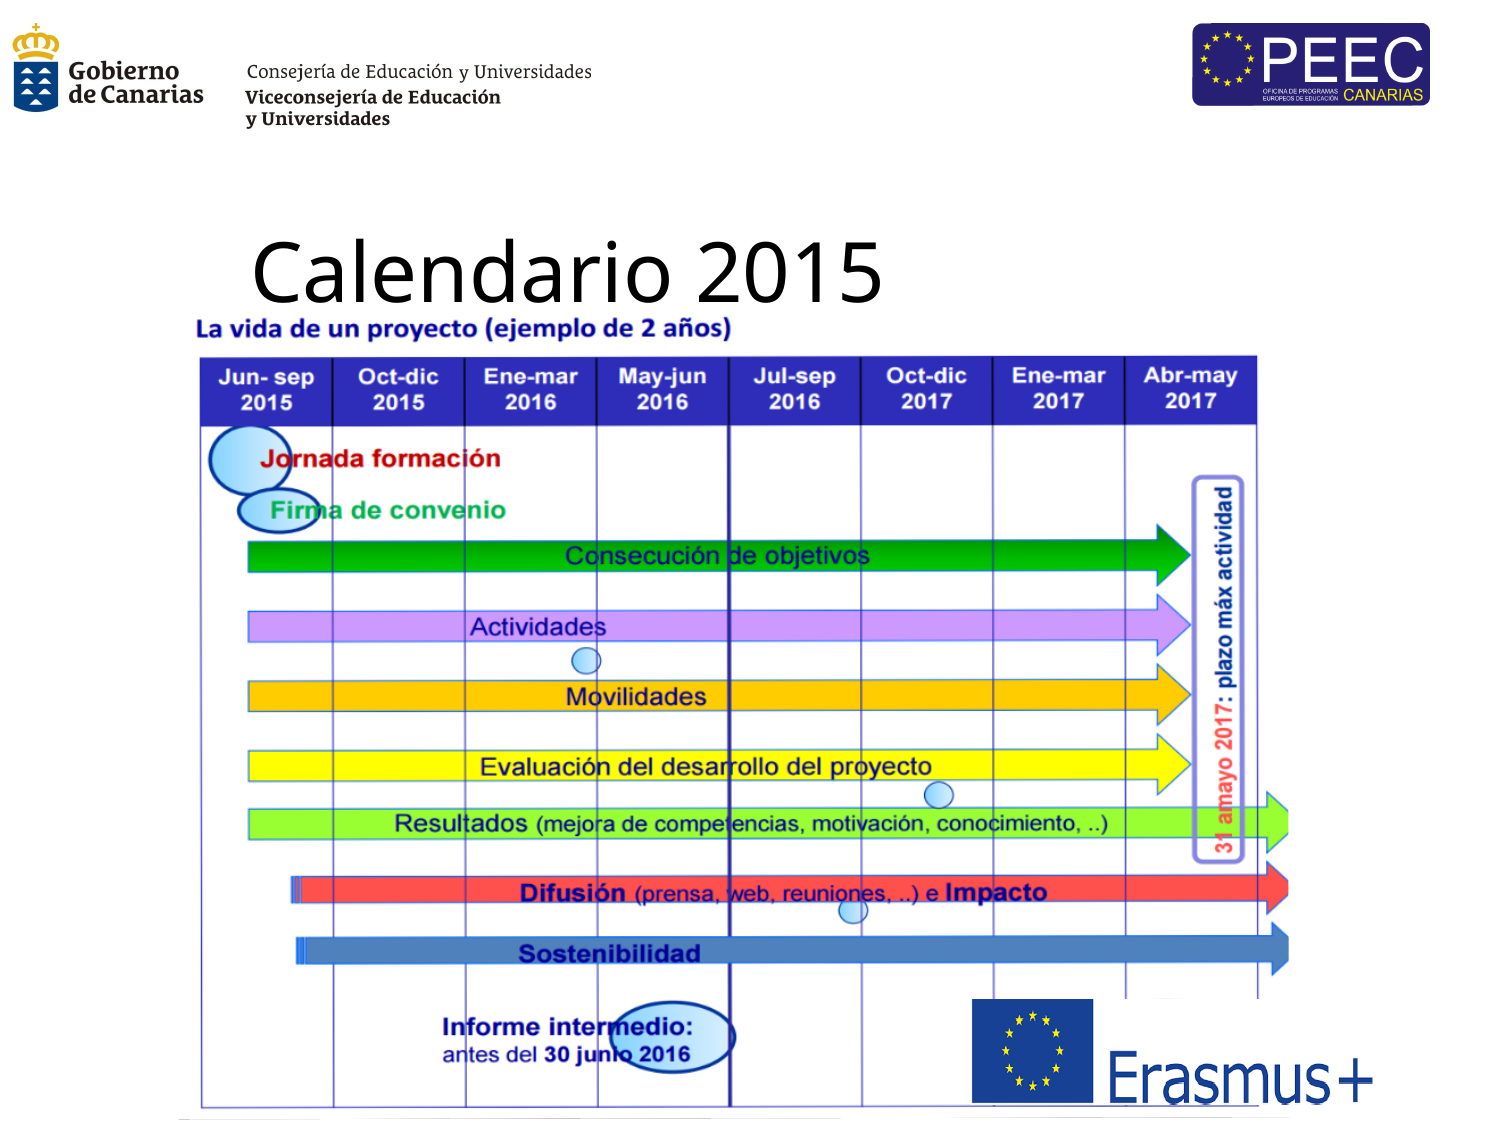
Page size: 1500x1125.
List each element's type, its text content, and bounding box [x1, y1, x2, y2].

picture [12, 23, 591, 130]
picture [177, 303, 1373, 1120]
picture [1192, 23, 1430, 106]
text_box Calendario 2015 [96, 212, 1040, 325]
